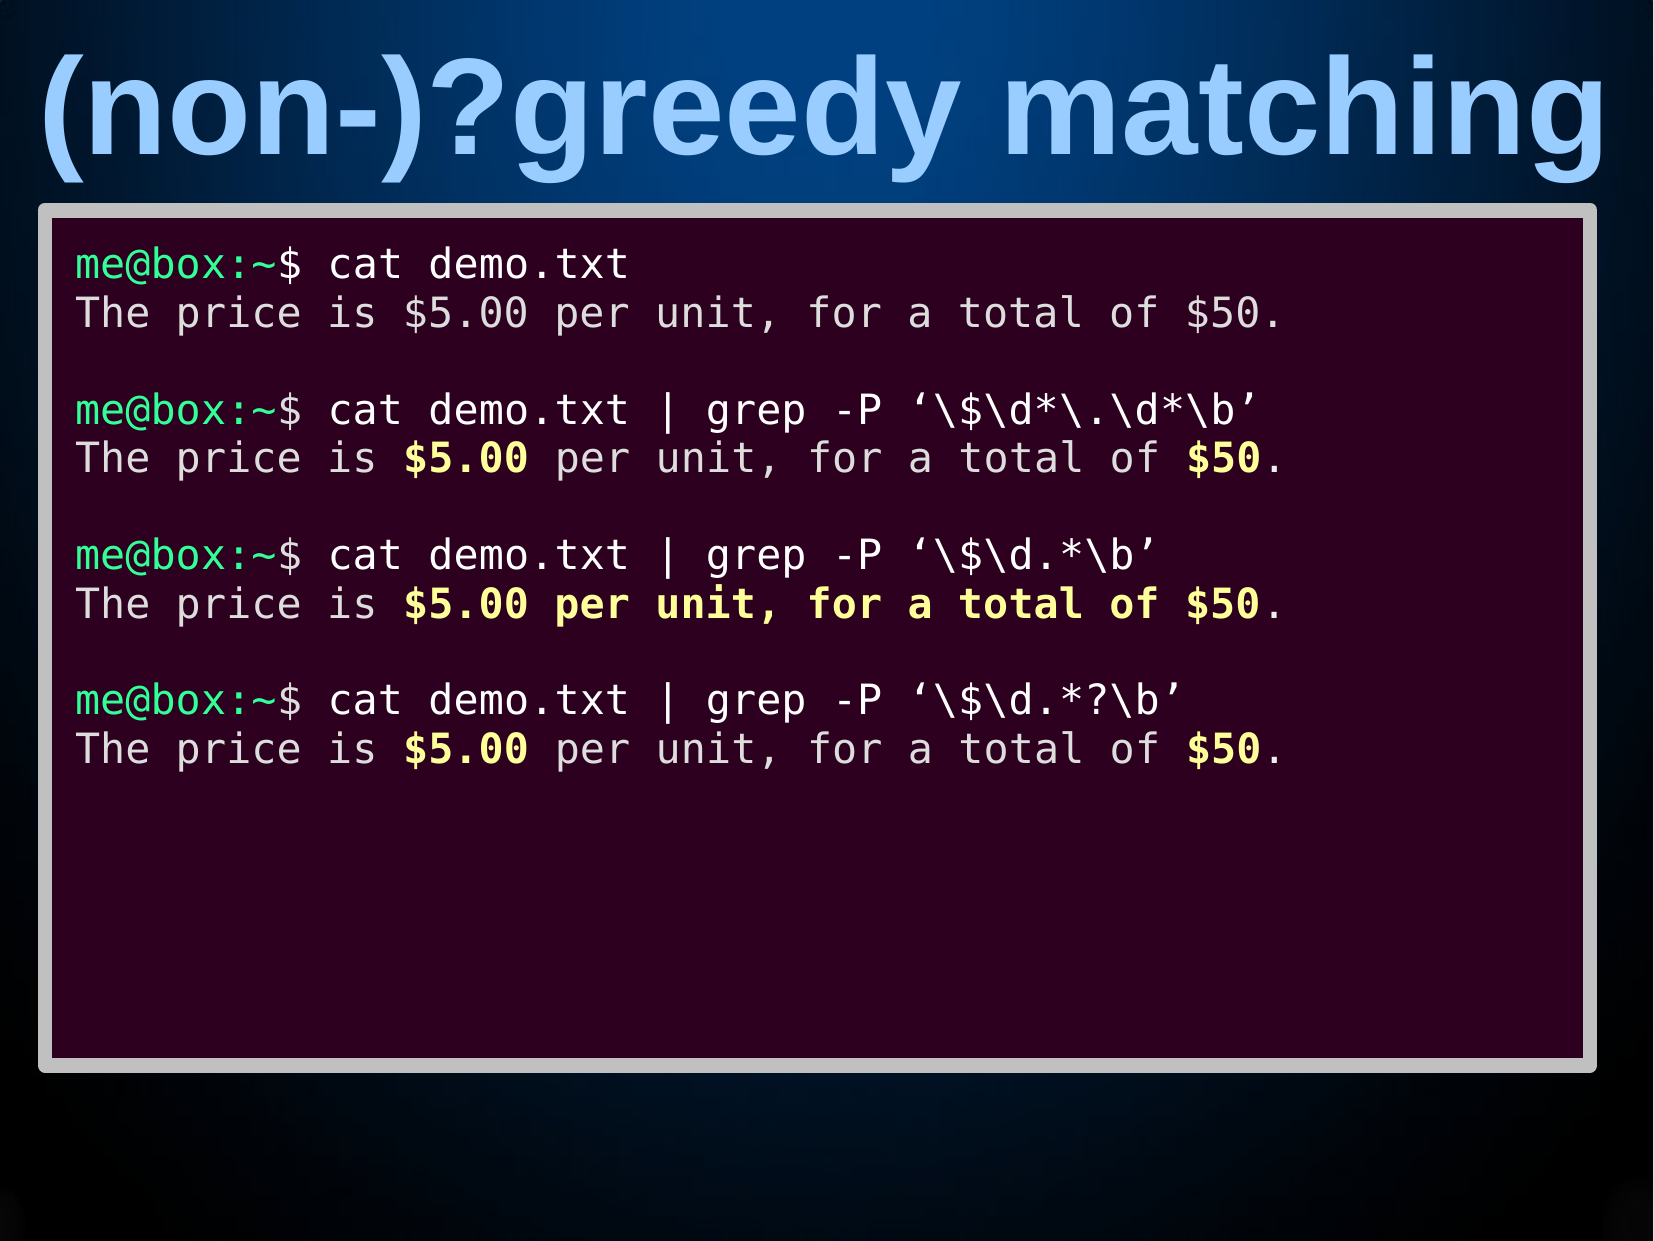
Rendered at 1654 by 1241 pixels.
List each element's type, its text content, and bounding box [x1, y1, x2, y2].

picture [0, 0, 1654, 1241]
title (non-)?greedy matching [0, 2, 1651, 211]
list me@box:~$ cat demo.txt The price is $5.00 per unit, for a total of $50. me@box:~$ cat demo.txt | grep -P ‘\$\d*\.\d*\b’ The price is $5.00 per unit, for a total of $50. me@box:~$ cat demo.txt | grep -P ‘\$\d.*\b’ The price is $5.00 per unit, for a total of $50. me@box:~$ cat demo.txt | grep -P ‘\$\d.*?\b’ The price is $5.00 per unit, for a total of $50. [45, 210, 1591, 1066]
